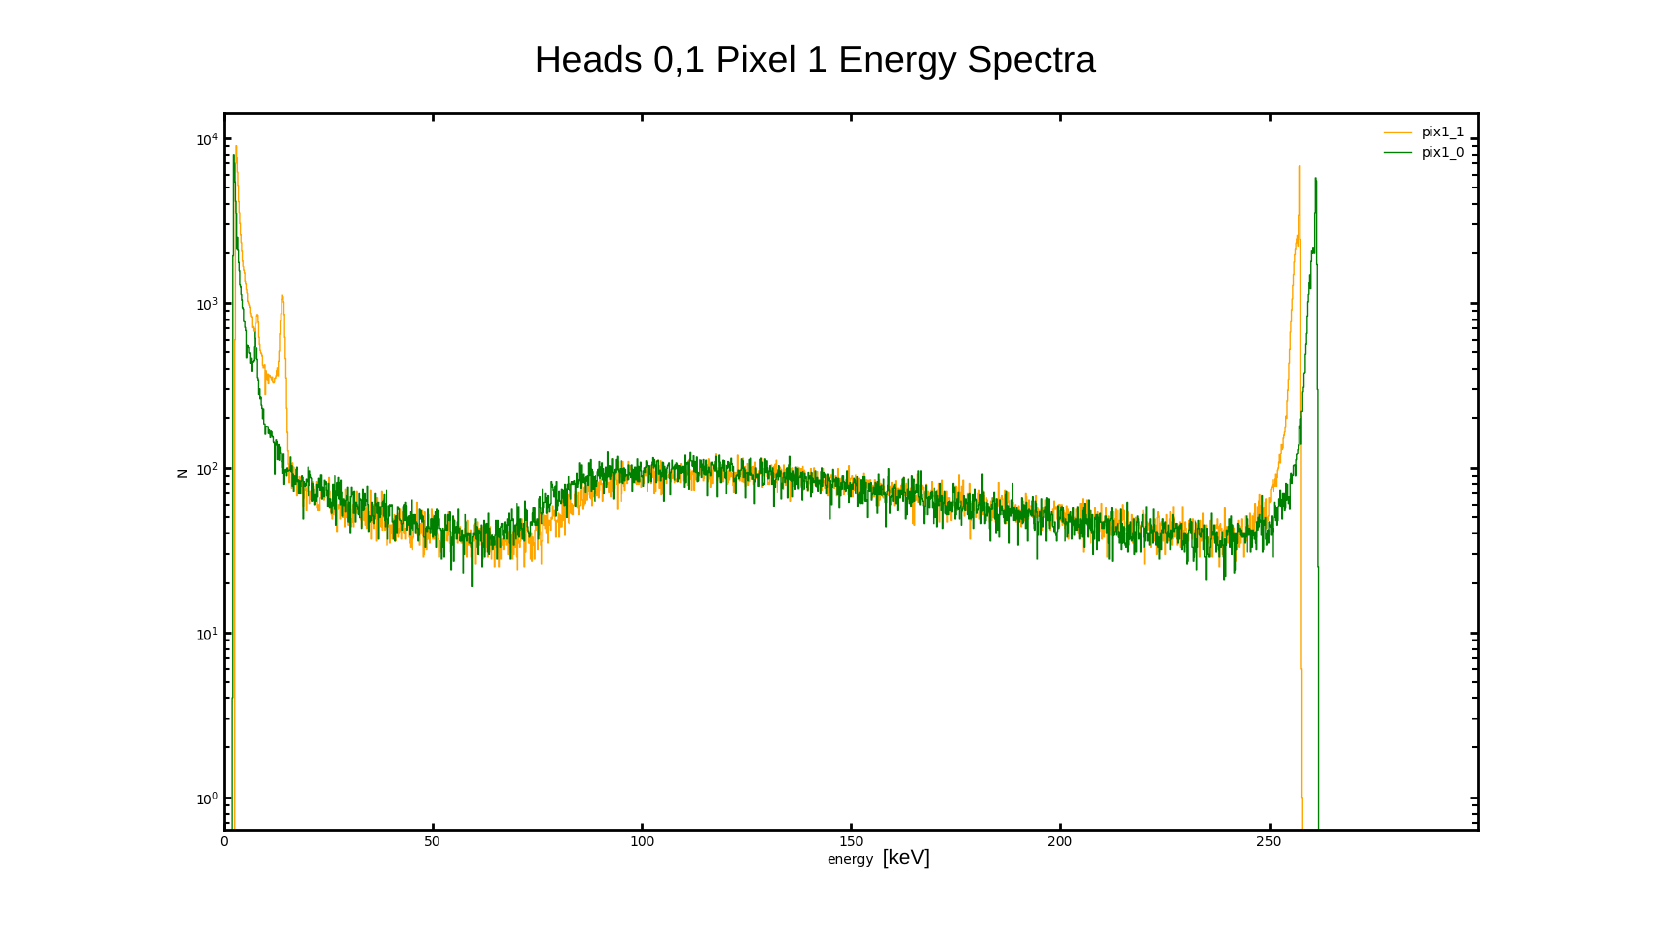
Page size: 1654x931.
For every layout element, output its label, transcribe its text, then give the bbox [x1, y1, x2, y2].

text_box Heads 0,1 Pixel 1 Energy Spectra [519, 30, 1134, 88]
picture [21, 1, 1639, 931]
text_box [keV] [868, 838, 946, 877]
